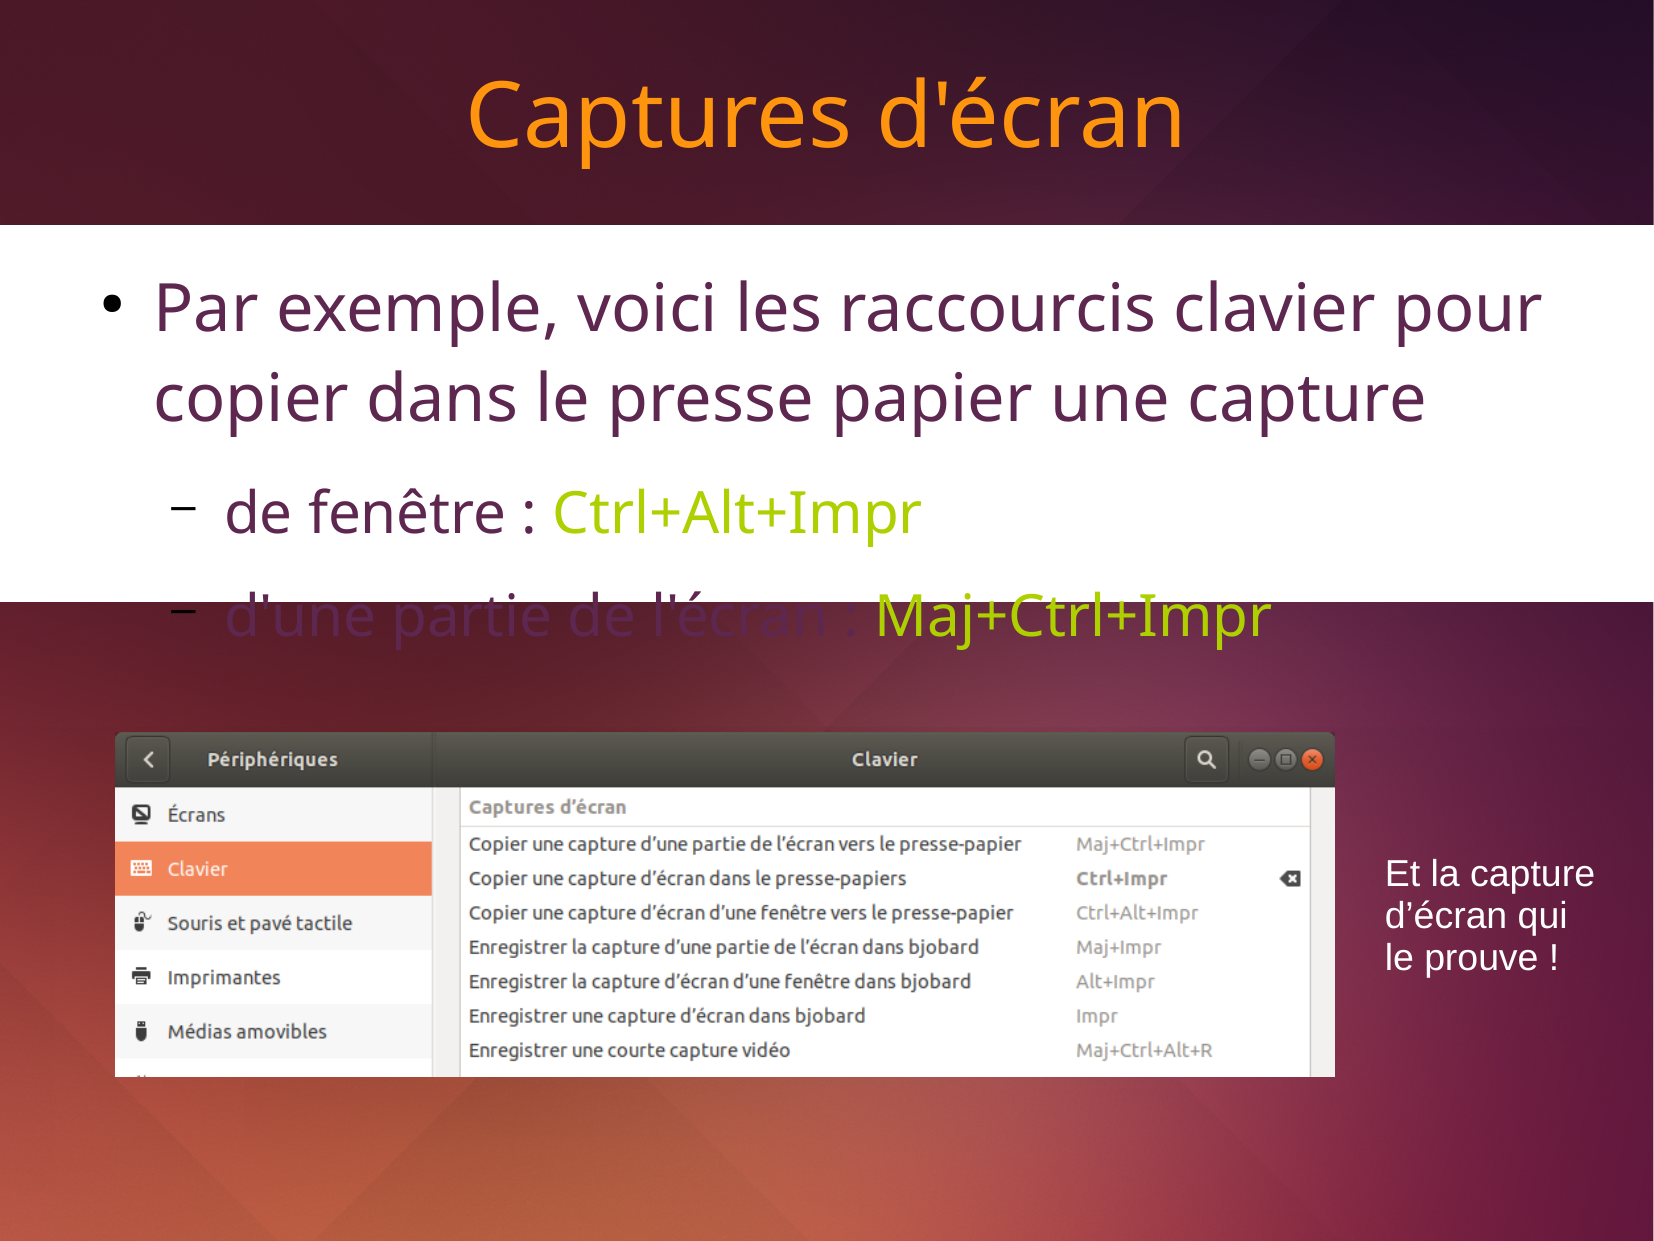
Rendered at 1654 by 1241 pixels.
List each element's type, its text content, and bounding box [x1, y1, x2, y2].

title Captures d'écran [82, 8, 1571, 216]
list Par exemple, voici les raccourcis clavier pour copier dans le presse papier une capture de fenêtre : Ctrl+Alt+Impr d'une partie de l'écran : Maj+Ctrl+Impr [82, 259, 1571, 1111]
text_box Et la capture d’écran qui le prouve ! [1370, 844, 1619, 1028]
picture [0, 0, 1654, 1241]
